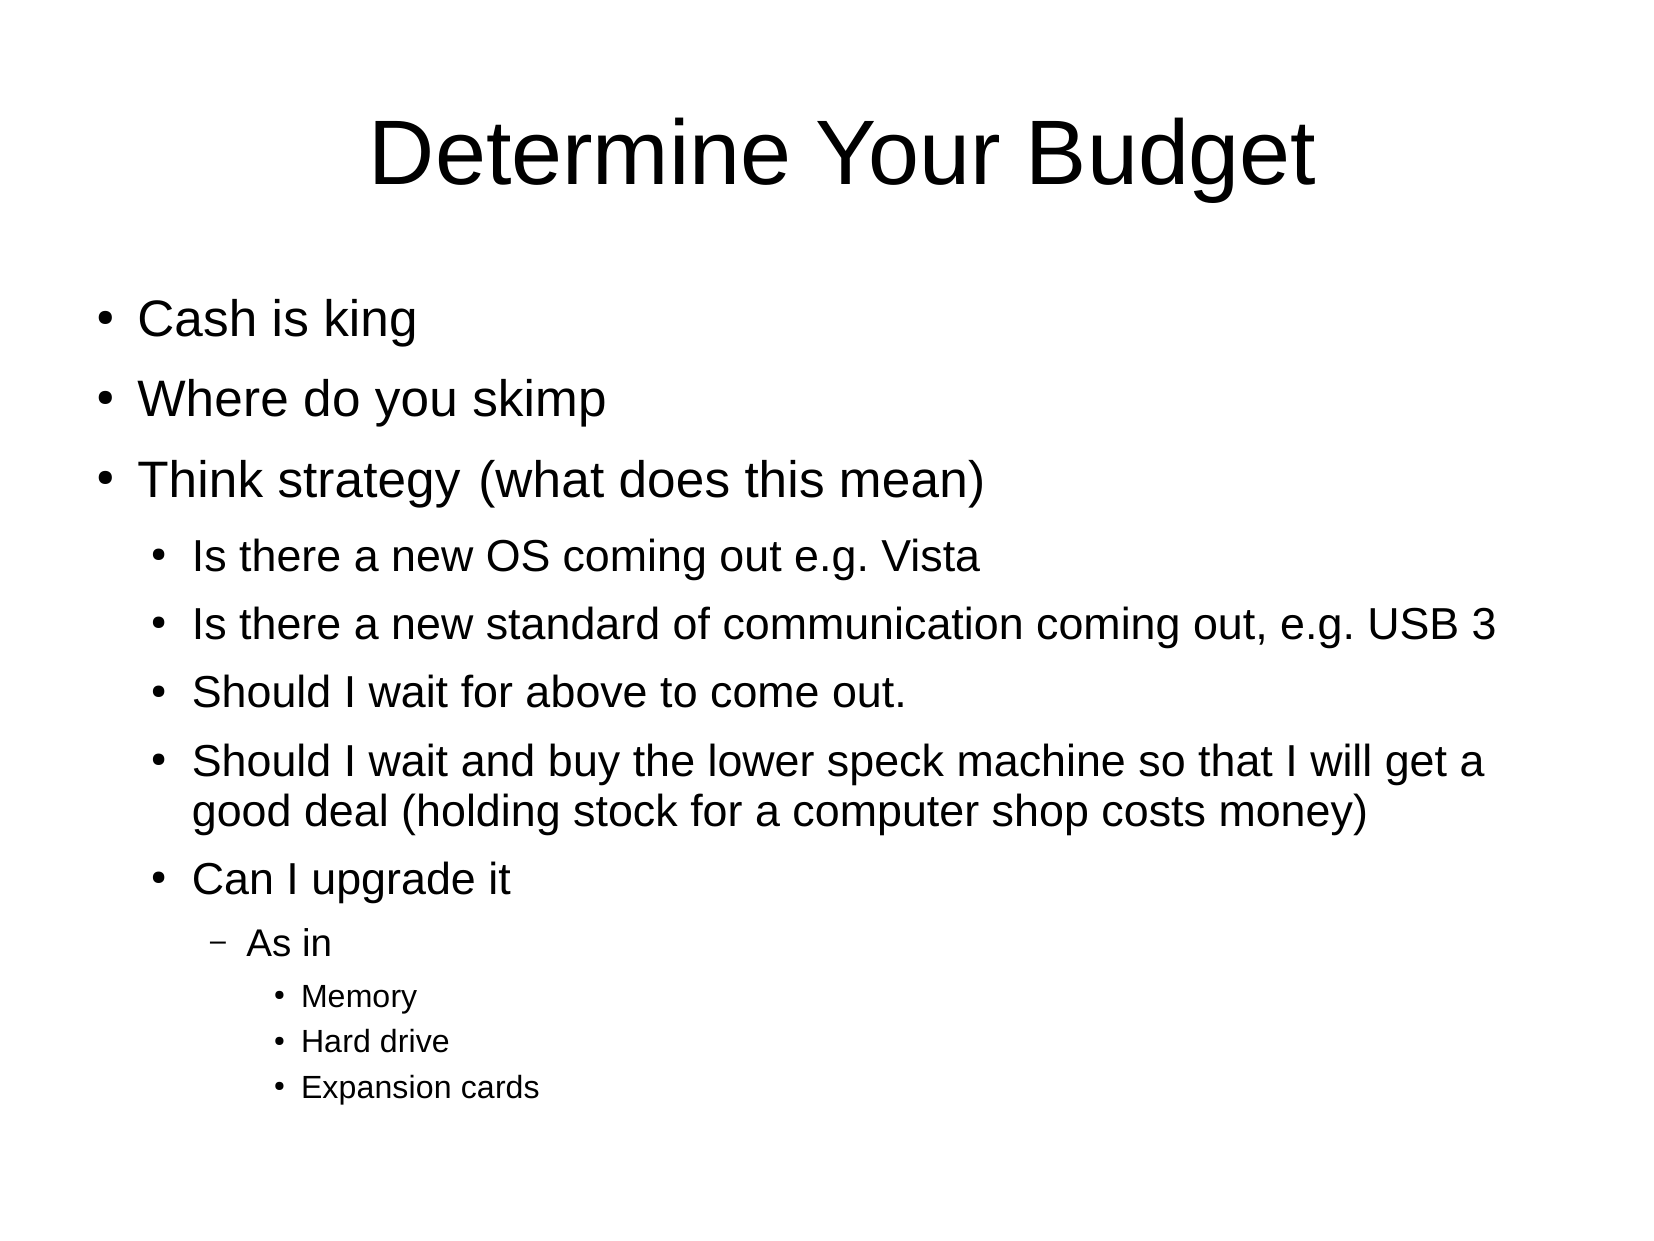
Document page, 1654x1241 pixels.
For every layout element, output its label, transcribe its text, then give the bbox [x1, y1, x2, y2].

list Cash is king Where do you skimp Think strategy (what does this mean) Is there a new OS coming out e.g. Vista Is there a new standard of communication coming out, e.g. USB 3 Should I wait for above to come out. Should I wait and buy the lower speck machine so that I will get a good deal (holding stock for a computer shop costs money) Can I upgrade it As in Memory Hard drive Expansion cards [82, 290, 1571, 1109]
title Determine Your Budget [82, 56, 1571, 250]
